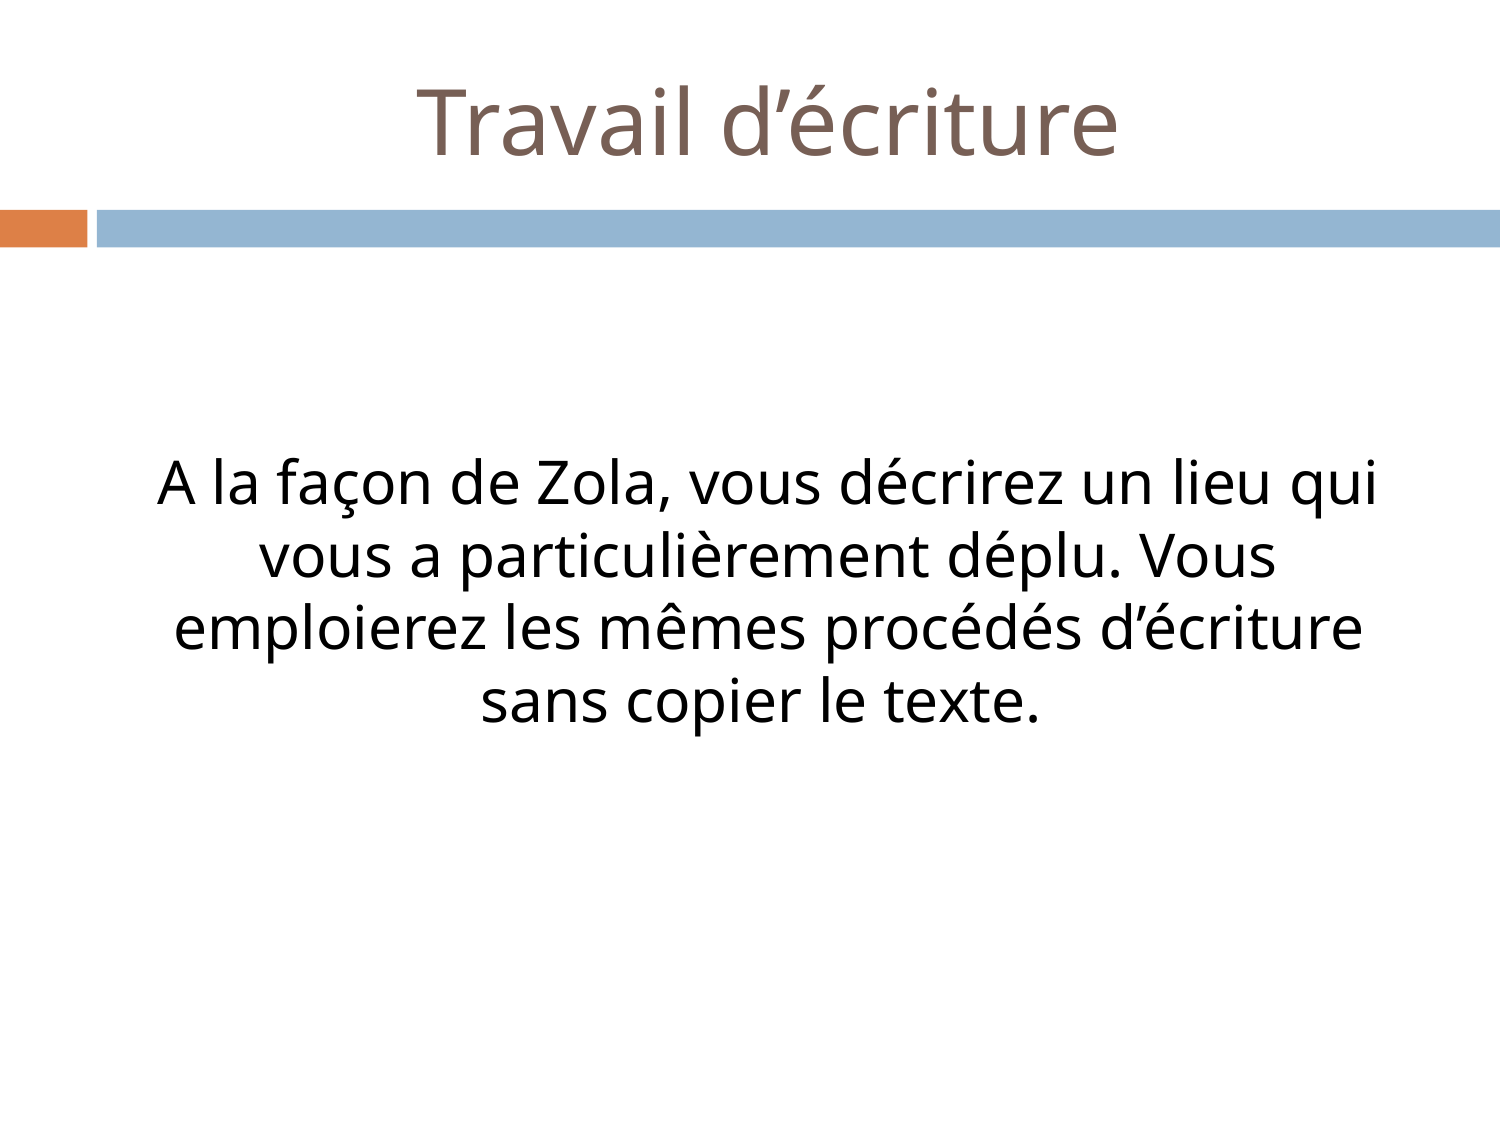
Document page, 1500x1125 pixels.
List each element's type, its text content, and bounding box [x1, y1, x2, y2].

title Travail d’écriture [100, 37, 1438, 200]
list A la façon de Zola, vous décrirez un lieu qui vous a particulièrement déplu. Vous emploierez les mêmes procédés d’écriture sans copier le texte. [100, 262, 1438, 1000]
